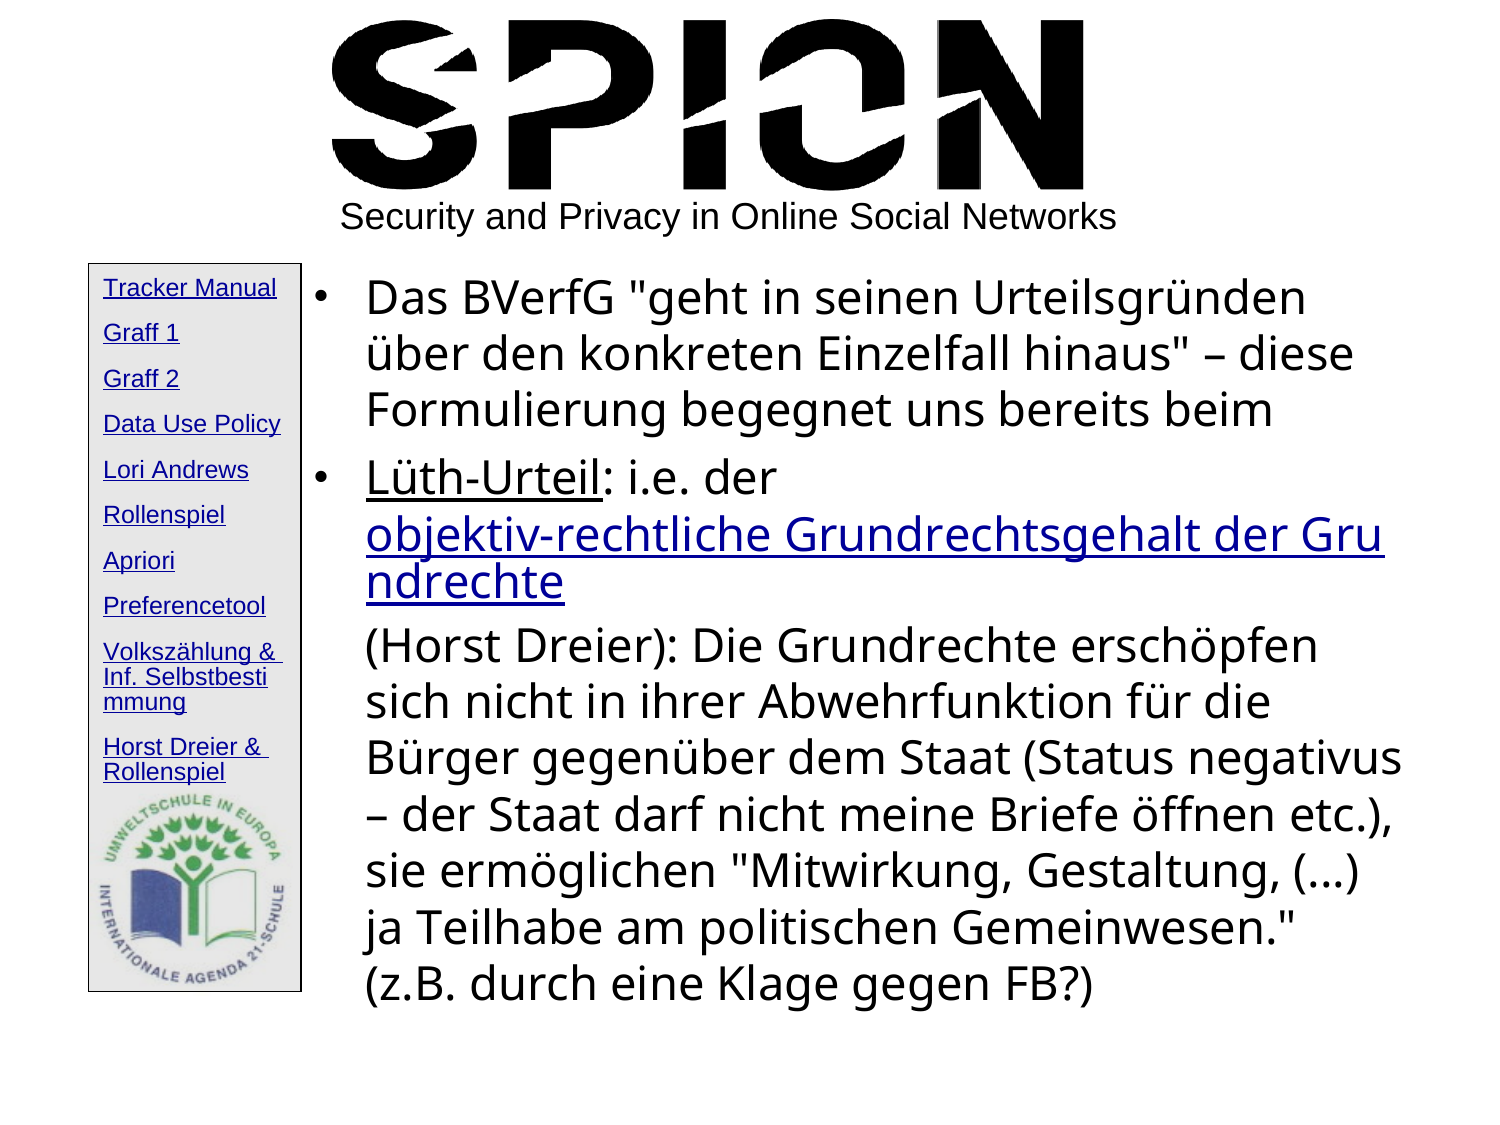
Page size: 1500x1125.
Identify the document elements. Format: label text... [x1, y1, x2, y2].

picture [88, 992, 293, 996]
picture [324, 0, 1093, 208]
list Das BVerfG "geht in seinen Urteilsgründen über den konkreten Einzelfall hinaus" – diese Formulierung begegnet uns bereits beim Lüth-Urteil: i.e. der objektiv-rechtliche Grundrechtsgehalt der Grundrechte(Horst Dreier): Die Grundrechte erschöpfen sich nicht in ihrer Abwehrfunktion für die Bürger gegenüber dem Staat (Status negativus – der Staat darf nicht meine Briefe öffnen etc.), sie ermöglichen "Mitwirkung, Gestaltung, (...) ja Teilhabe am politischen Gemeinwesen." (z.B. durch eine Klage gegen FB?) [312, 267, 1411, 1026]
